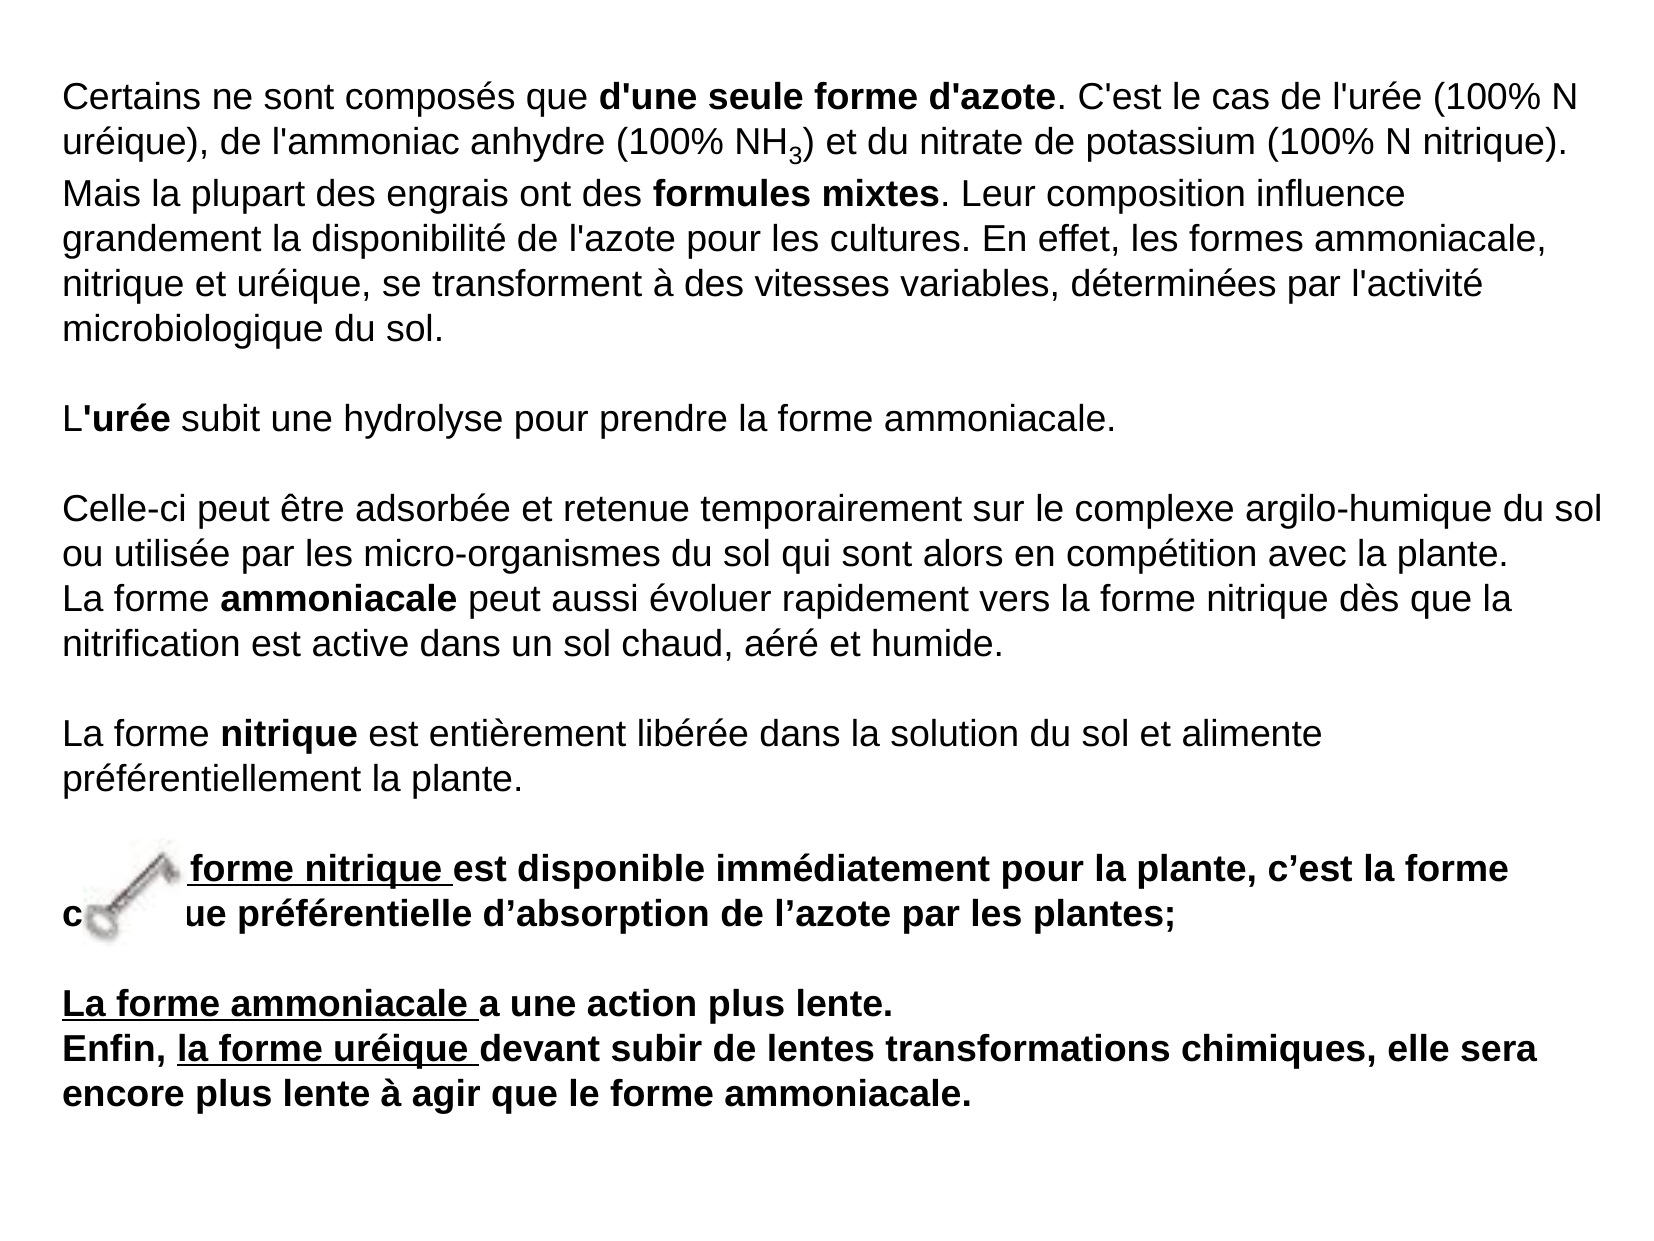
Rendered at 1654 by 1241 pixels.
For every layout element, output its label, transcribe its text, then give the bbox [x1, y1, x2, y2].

picture [82, 838, 187, 946]
text_box Certains ne sont composés que d'une seule forme d'azote. C'est le cas de l'urée (100% N uréique), de l'ammoniac anhydre (100% NH3) et du nitrate de potassium (100% N nitrique). Mais la plupart des engrais ont des formules mixtes. Leur composition influence grandement la disponibilité de l'azote pour les cultures. En effet, les formes ammoniacale, nitrique et uréique, se transforment à des vitesses variables, déterminées par l'activité microbiologique du sol. L'urée subit une hydrolyse pour prendre la forme ammoniacale. Celle-ci peut être adsorbée et retenue temporairement sur le complexe argilo-humique du sol ou utilisée par les micro-organismes du sol qui sont alors en compétition avec la plante. La forme ammoniacale peut aussi évoluer rapidement vers la forme nitrique dès que la nitrification est active dans un sol chaud, aéré et humide. La forme nitrique est entièrement libérée dans la solution du sol et alimente préférentiellement la plante. La forme nitrique est disponible immédiatement pour la plante, c’est la forme chimique préférentielle d’absorption de l’azote par les plantes; La forme ammoniacale a une action plus lente. Enfin, la forme uréique devant subir de lentes transformations chimiques, elle sera encore plus lente à agir que le forme ammoniacale. [47, 64, 1619, 1241]
